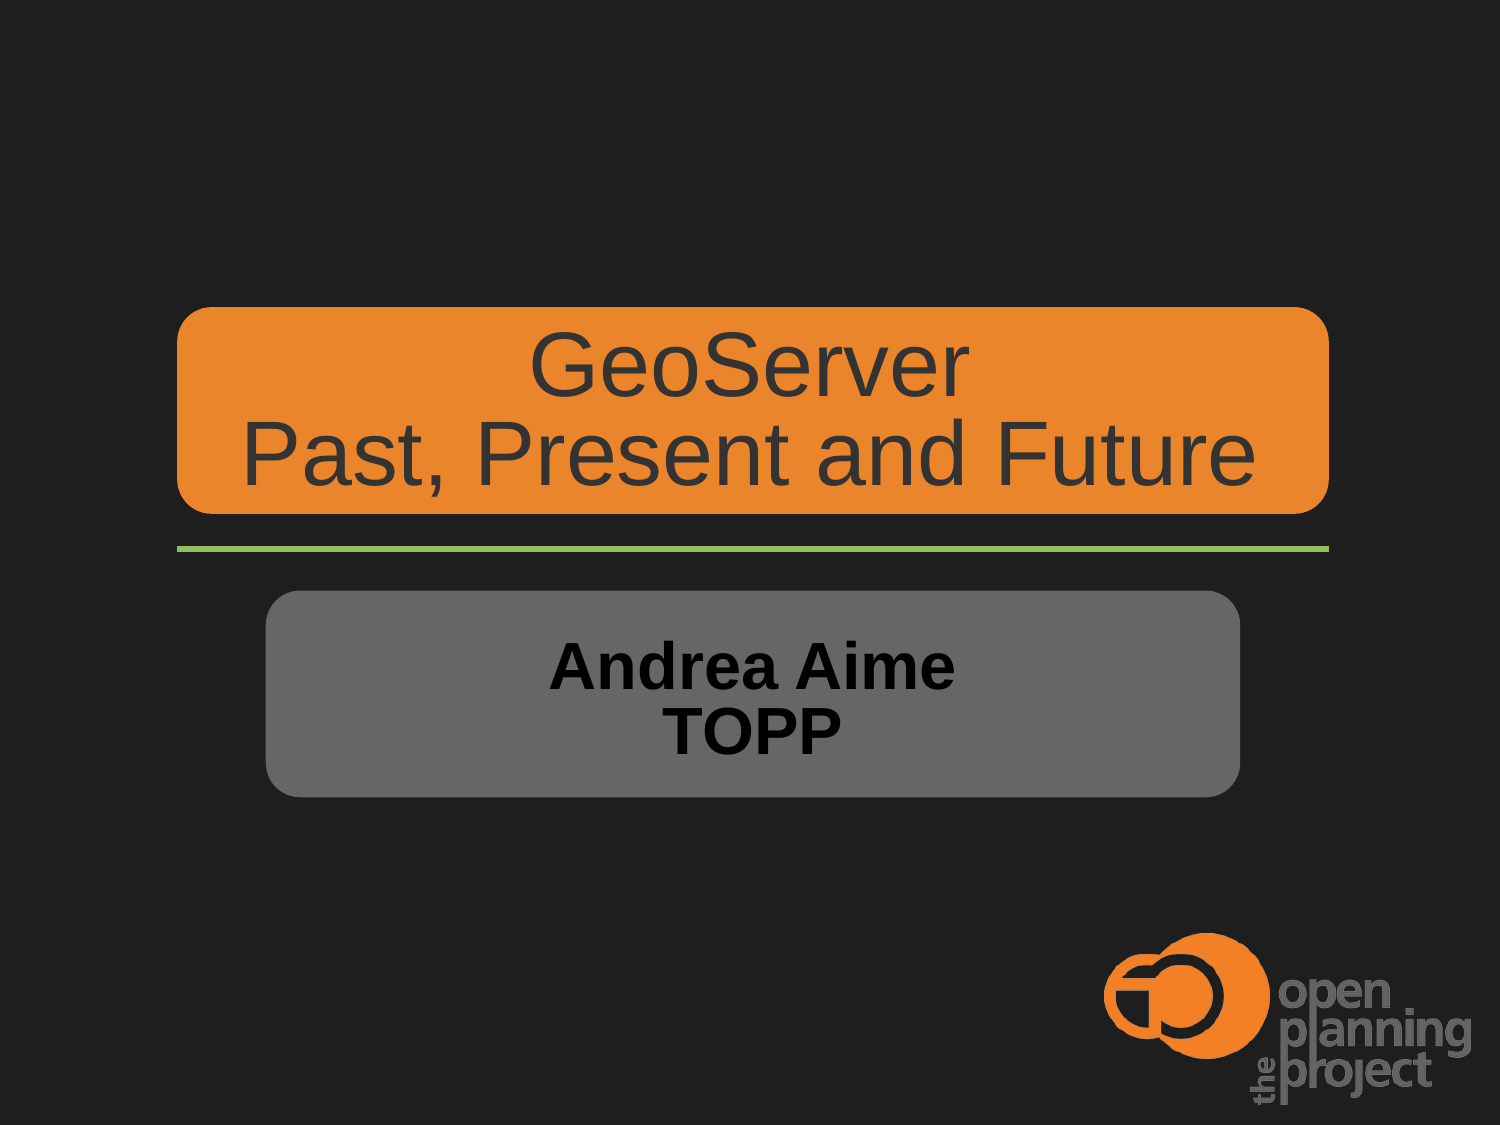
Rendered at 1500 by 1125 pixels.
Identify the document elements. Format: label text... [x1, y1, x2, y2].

subtitle Andrea Aime TOPP [265, 614, 1241, 792]
title GeoServer Past, Present and Future [112, 304, 1388, 525]
picture [1104, 933, 1471, 1105]
